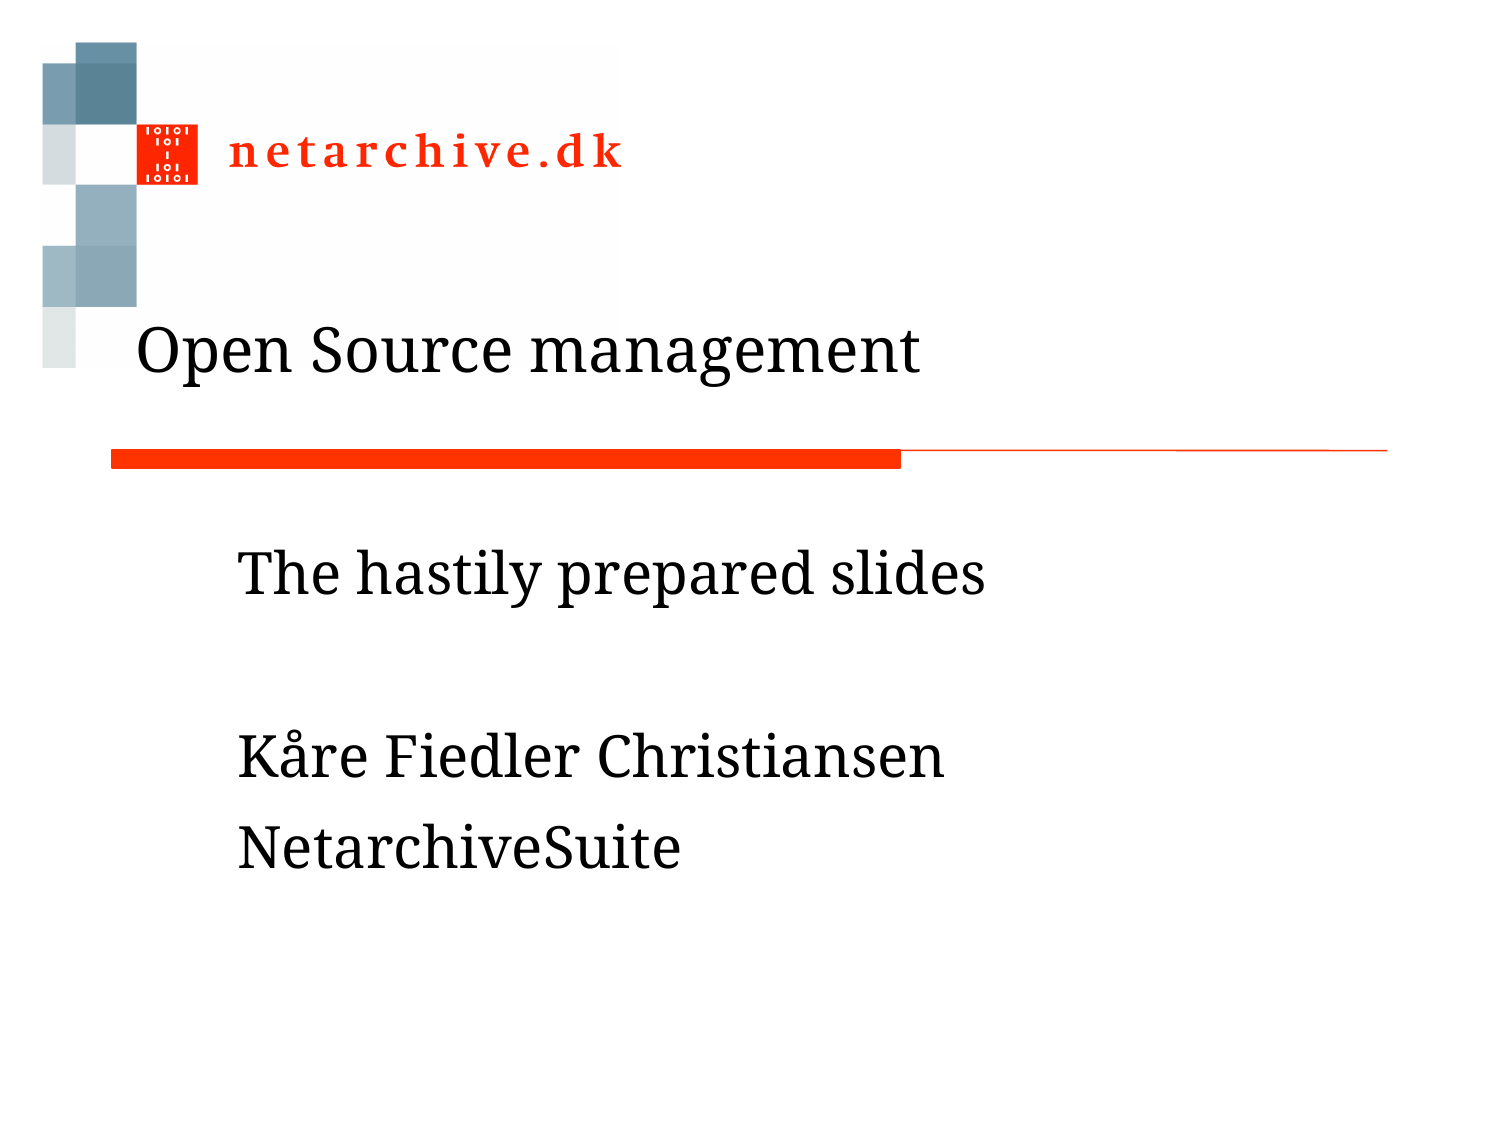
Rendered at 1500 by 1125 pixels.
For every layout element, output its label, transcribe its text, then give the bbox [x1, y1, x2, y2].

subtitle The hastily prepared slides Kåre Fiedler Christiansen NetarchiveSuite [237, 554, 1388, 863]
title Open Source management [135, 234, 1388, 461]
picture [41, 42, 621, 368]
